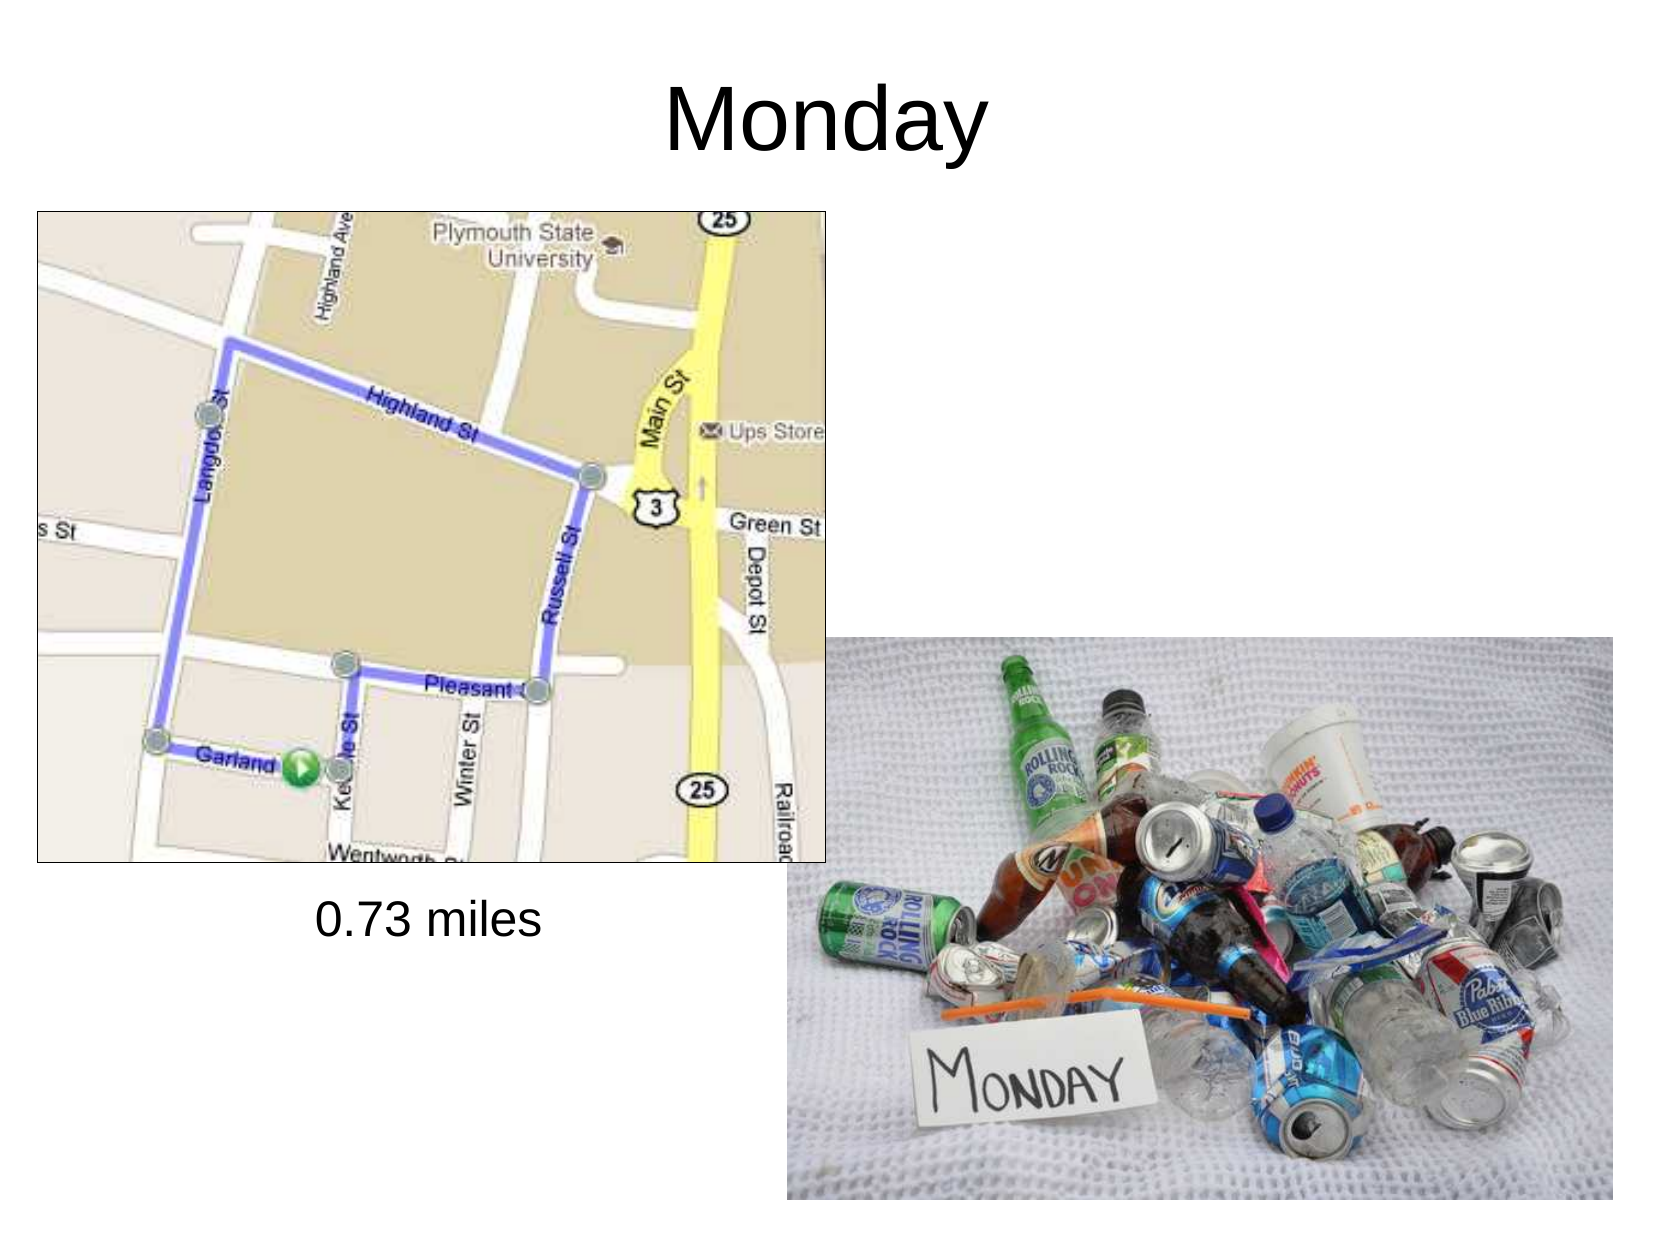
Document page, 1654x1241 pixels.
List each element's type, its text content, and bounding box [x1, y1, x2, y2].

text_box 0.73 miles [300, 884, 638, 955]
picture [37, 211, 1613, 1201]
title Monday [82, 49, 1571, 188]
